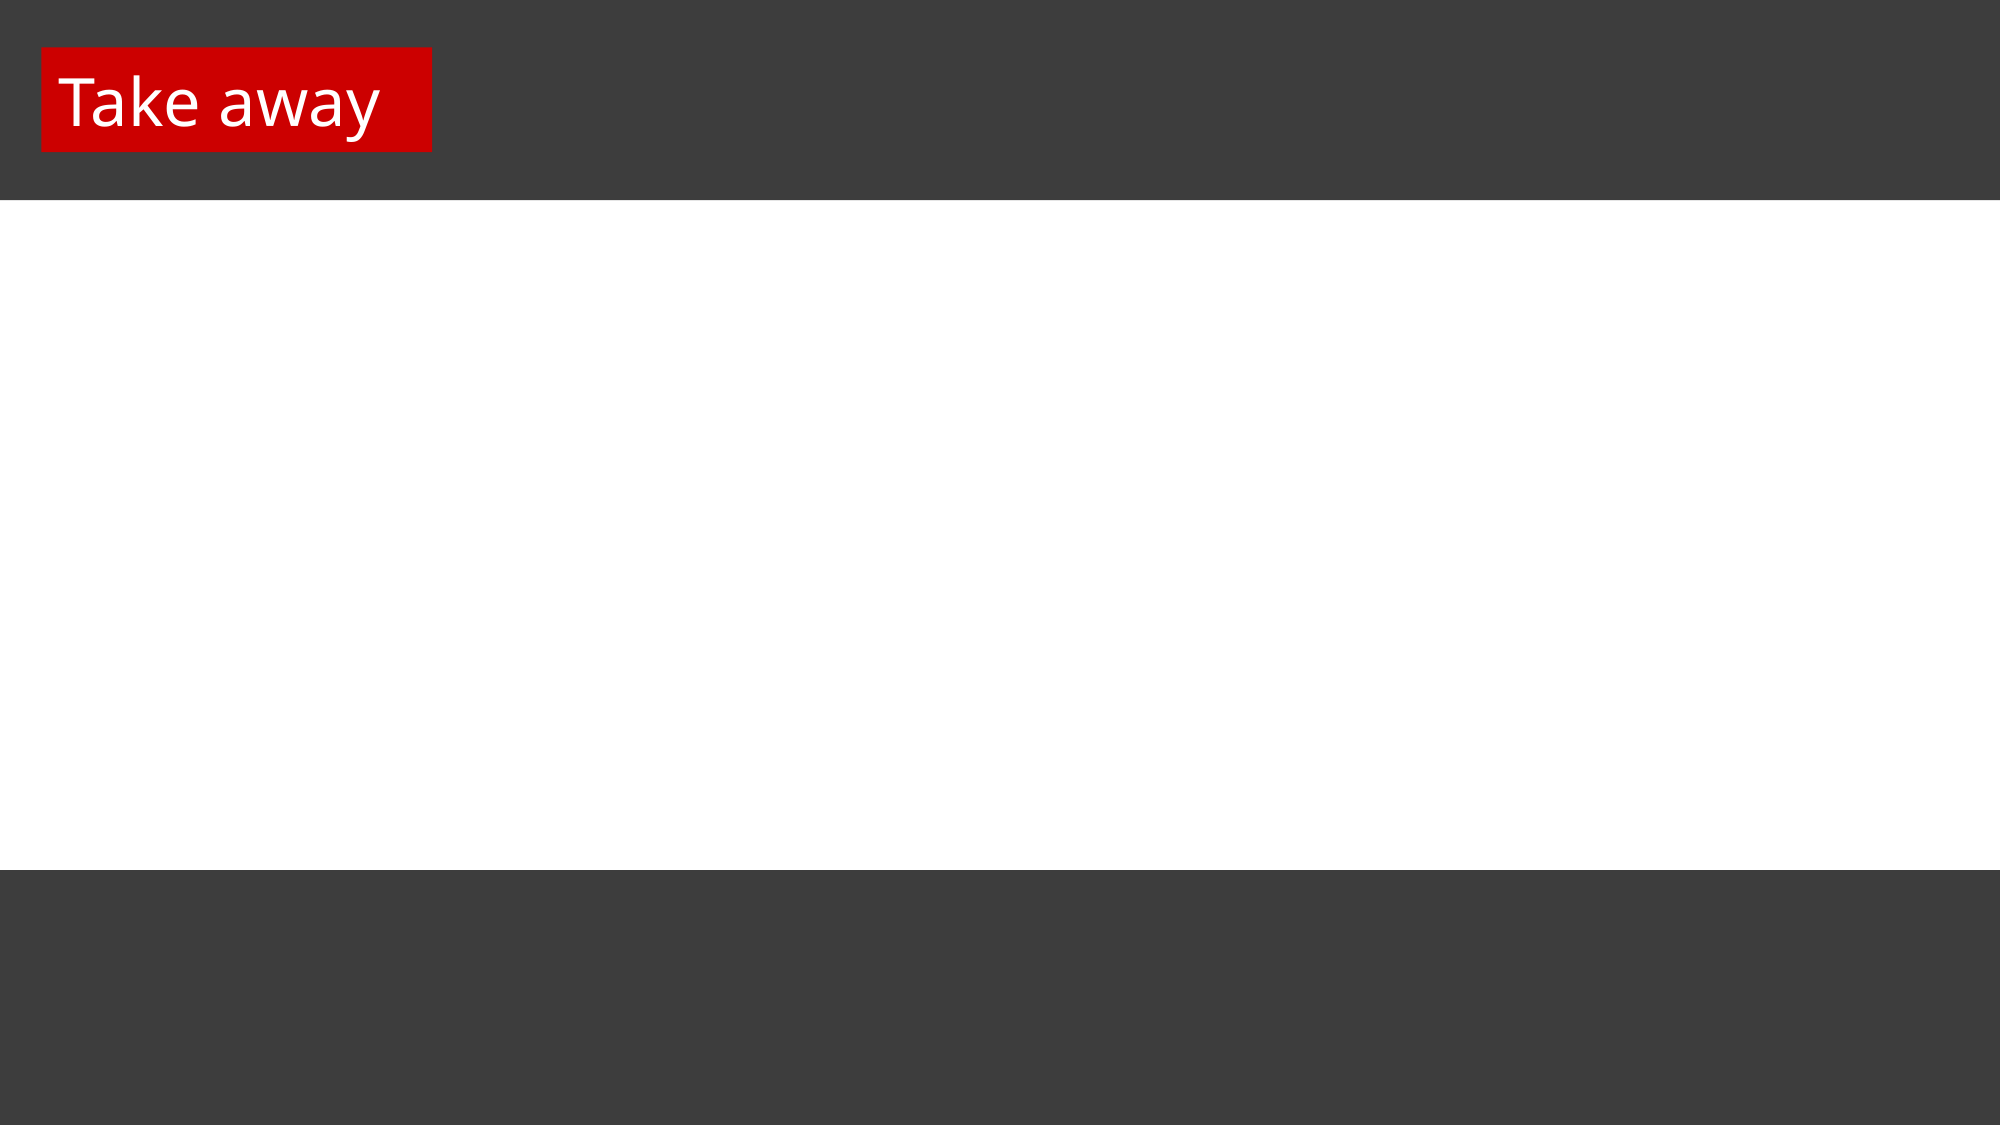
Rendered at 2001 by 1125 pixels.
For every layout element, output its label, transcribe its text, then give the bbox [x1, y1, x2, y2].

text_box [0, 870, 2000, 1125]
text_box [0, 0, 2000, 200]
text_box Take away [41, 47, 433, 153]
